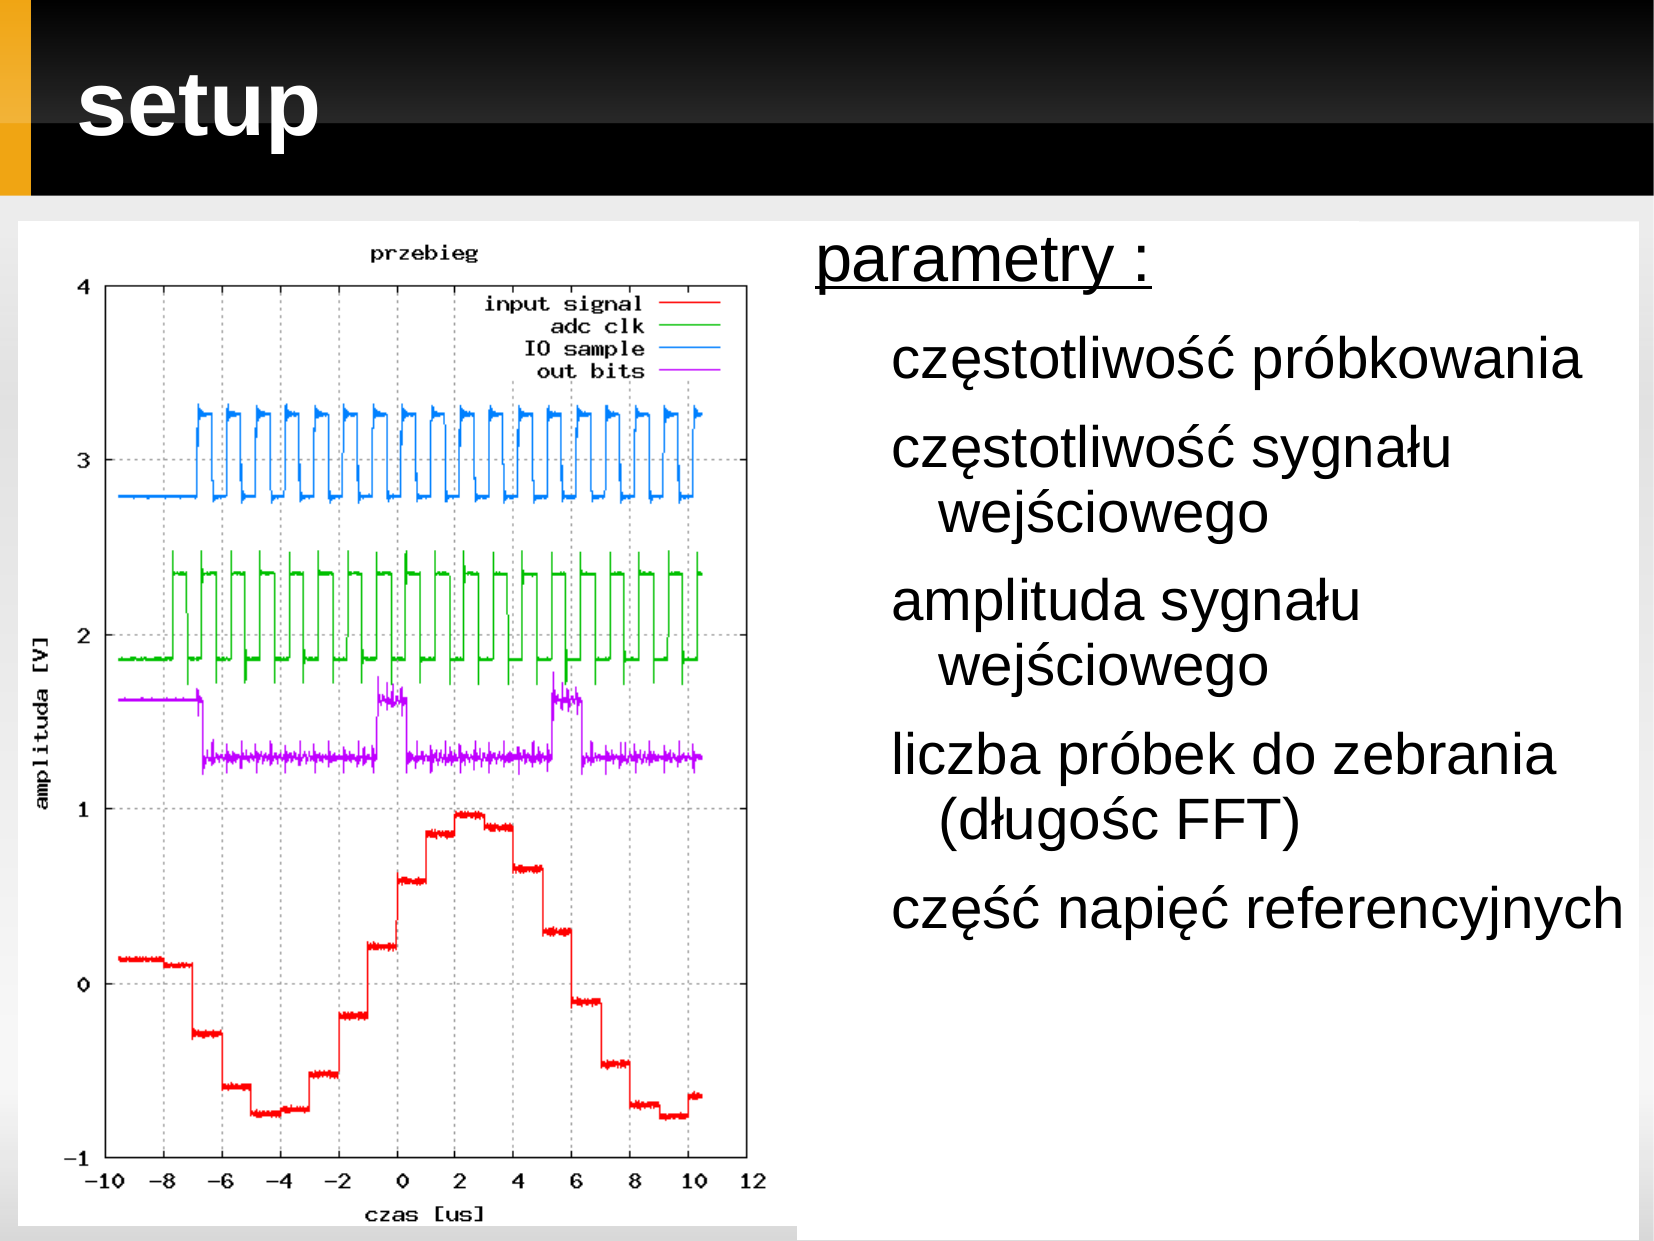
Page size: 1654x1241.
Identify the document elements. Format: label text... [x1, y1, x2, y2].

picture [0, 0, 1654, 1241]
list parametry : częstotliwość próbkowania częstotliwość sygnału wejściowego amplituda sygnału wejściowego liczba próbek do zebrania (długośc FFT) część napięć referencyjnych [797, 221, 1639, 1241]
title setup [76, 7, 1565, 200]
